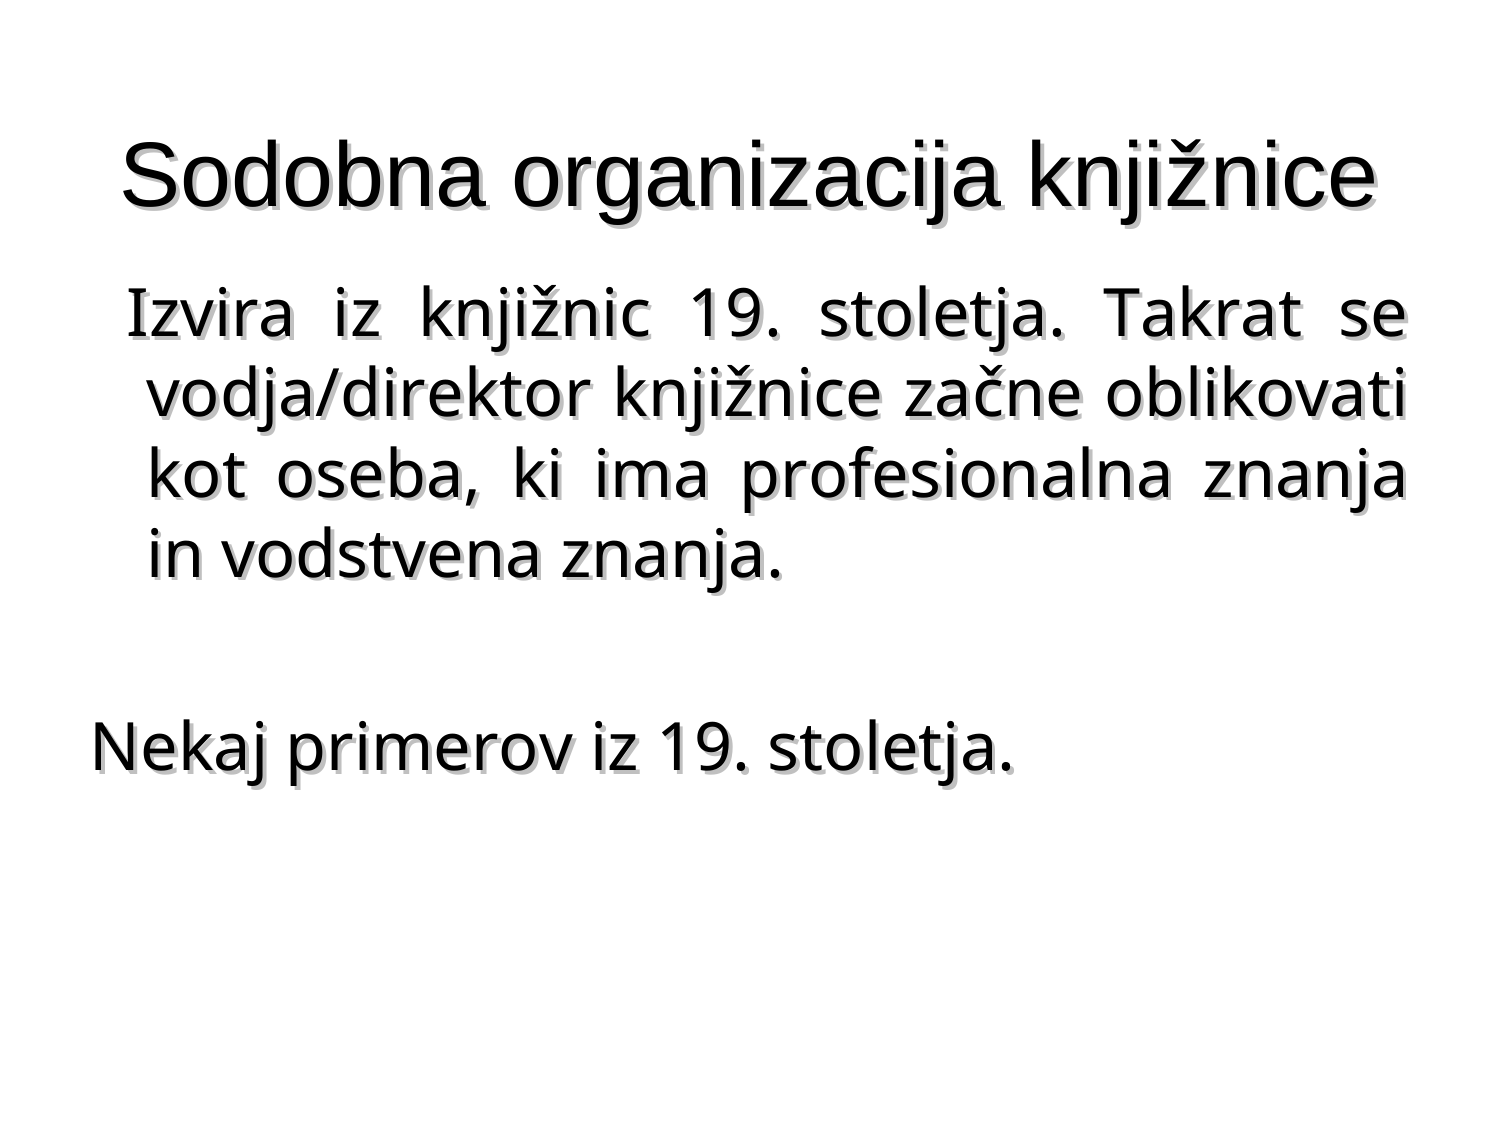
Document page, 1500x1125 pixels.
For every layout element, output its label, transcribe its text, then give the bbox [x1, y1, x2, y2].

list Izvira iz knjižnic 19. stoletja. Takrat se vodja/direktor knjižnice začne oblikovati kot oseba, ki ima profesionalna znanja in vodstvena znanja. Nekaj primerov iz 19. stoletja. [75, 262, 1426, 1006]
title Sodobna organizacija knjižnice [75, 25, 1426, 233]
